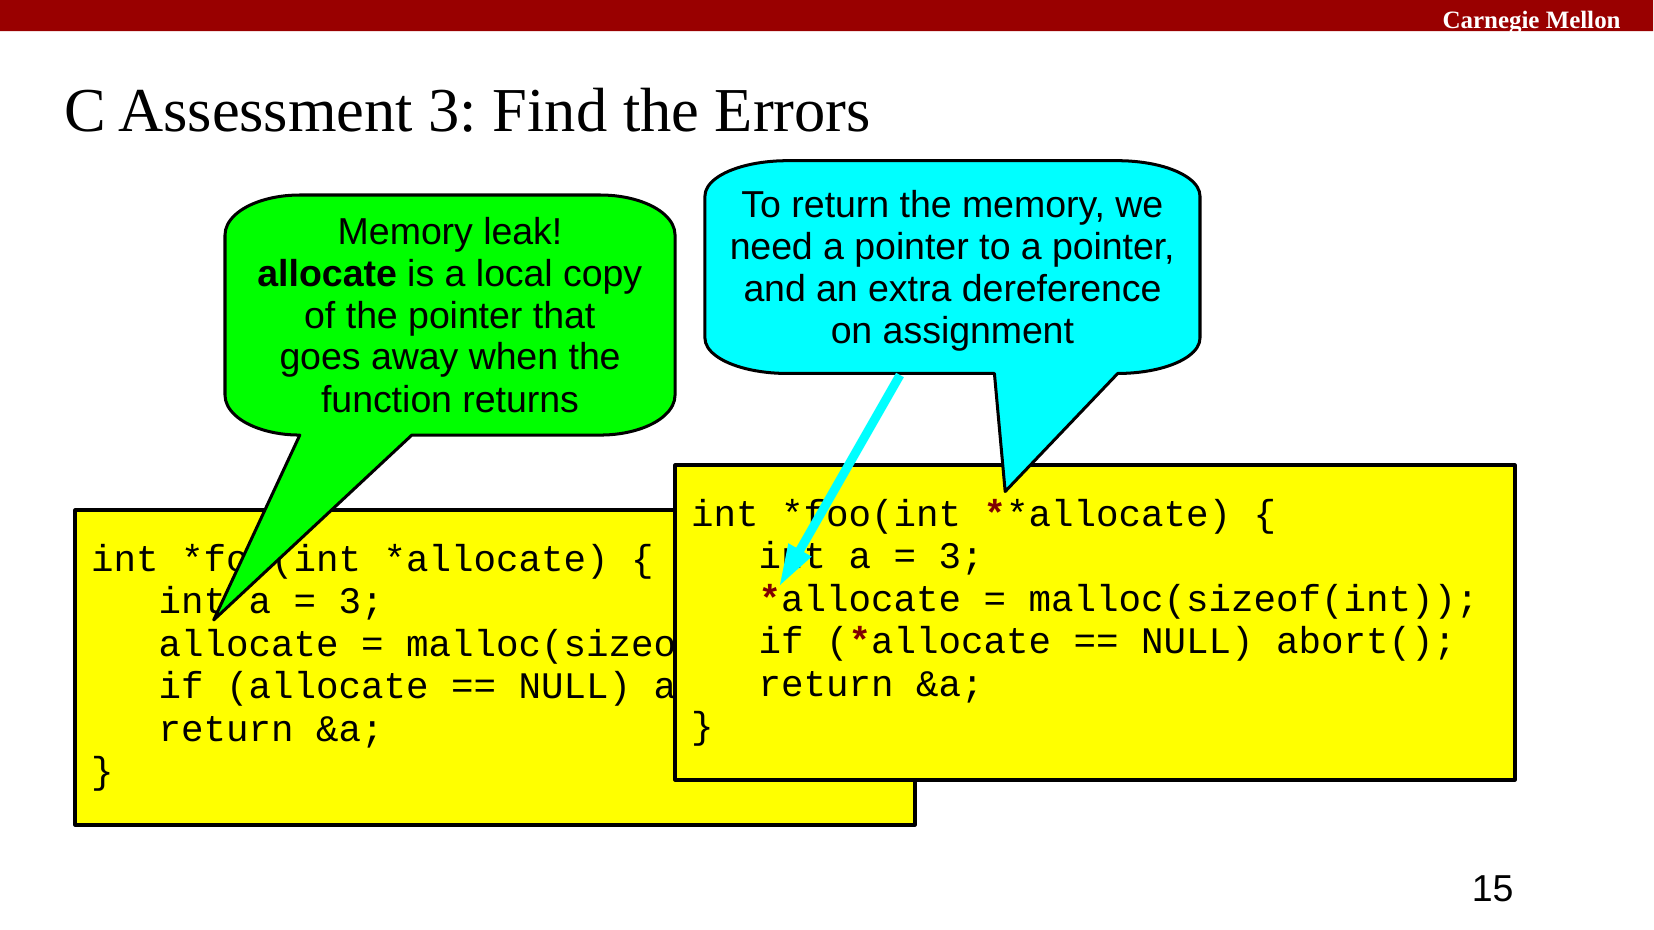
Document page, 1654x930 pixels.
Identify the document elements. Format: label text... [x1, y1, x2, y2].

text_box Memory leak! allocate is a local copy of the pointer that goes away when the function returns [213, 194, 676, 620]
text_box int *foo(int *allocate) { int a = 3; allocate = malloc(sizeof(int)); if (allocate == NULL) abort(); return &a; } [75, 510, 916, 826]
text_box int *foo(int **allocate) { int a = 3; *allocate = malloc(sizeof(int)); if (*allocate == NULL) abort(); return &a; } [675, 465, 1516, 781]
title C Assessment 3: Find the Errors [64, 58, 1576, 163]
text_box To return the memory, we need a pointer to a pointer, and an extra dereference on assignment [704, 160, 1201, 492]
